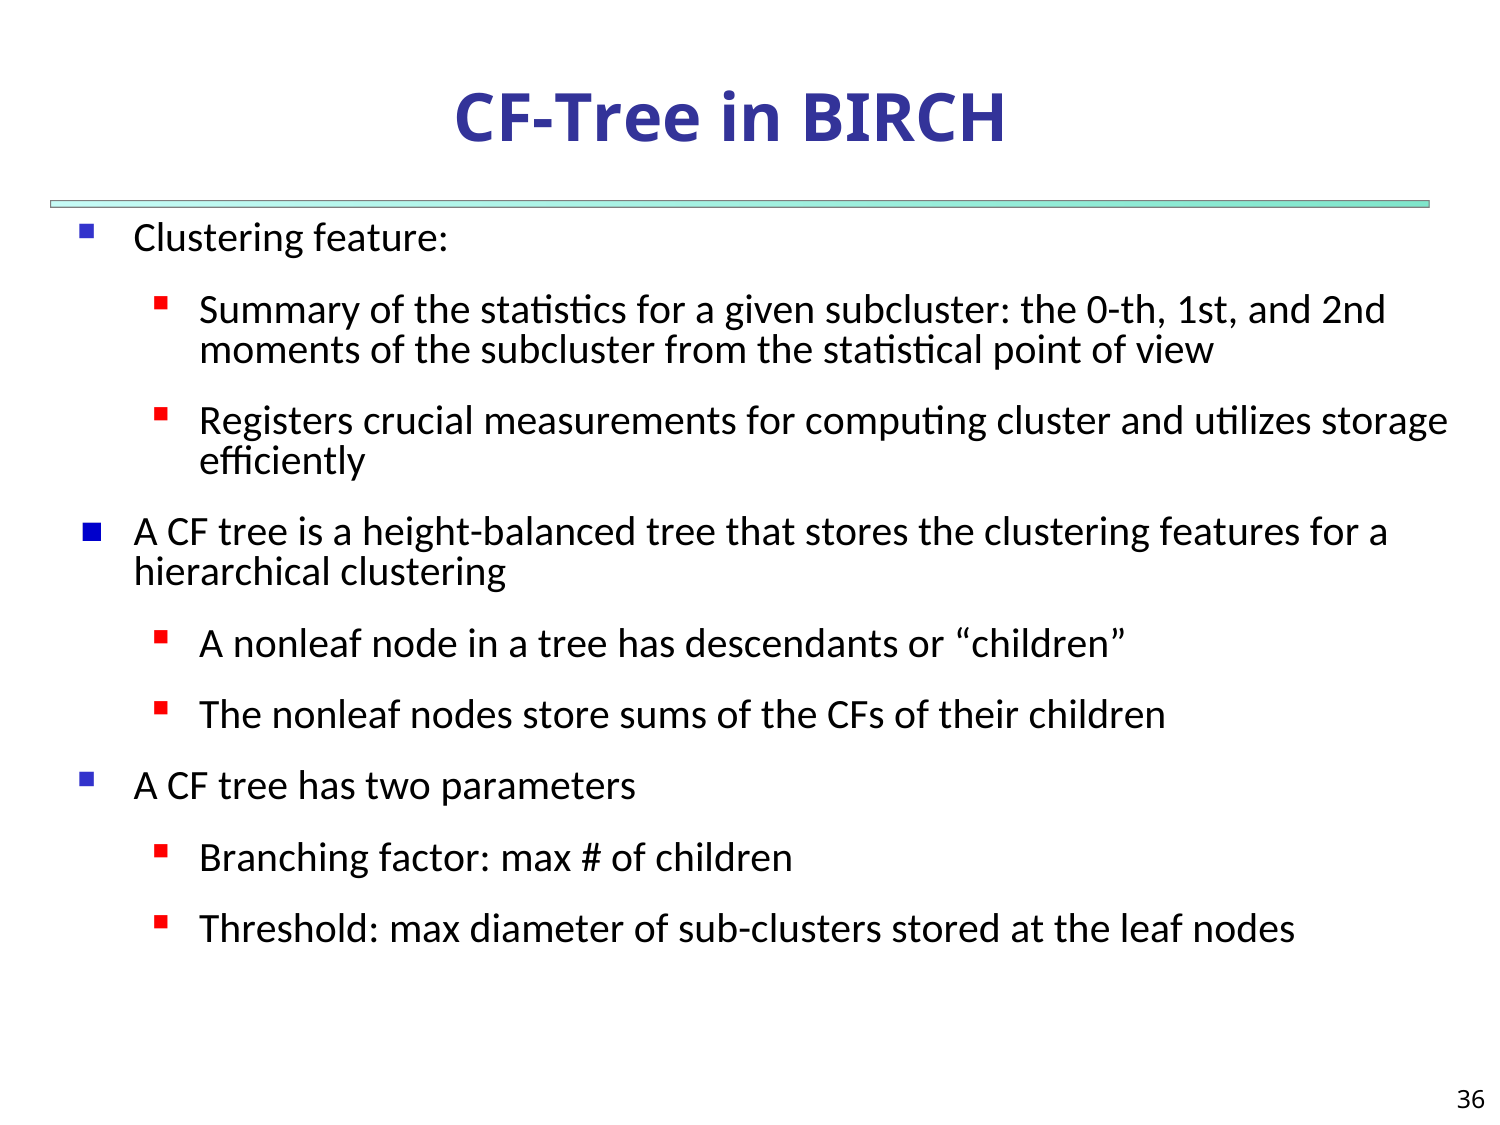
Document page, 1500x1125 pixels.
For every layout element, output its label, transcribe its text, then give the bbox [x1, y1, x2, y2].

list Clustering feature: Summary of the statistics for a given subcluster: the 0-th, 1st, and 2nd moments of the subcluster from the statistical point of view Registers crucial measurements for computing cluster and utilizes storage efficiently A CF tree is a height-balanced tree that stores the clustering features for a hierarchical clustering A nonleaf node in a tree has descendants or “children” The nonleaf nodes store sums of the CFs of their children A CF tree has two parameters Branching factor: max # of children Threshold: max diameter of sub-clusters stored at the leaf nodes [62, 212, 1475, 1101]
text_box <number> [1187, 1062, 1500, 1125]
title CF-Tree in BIRCH [74, 62, 1388, 163]
